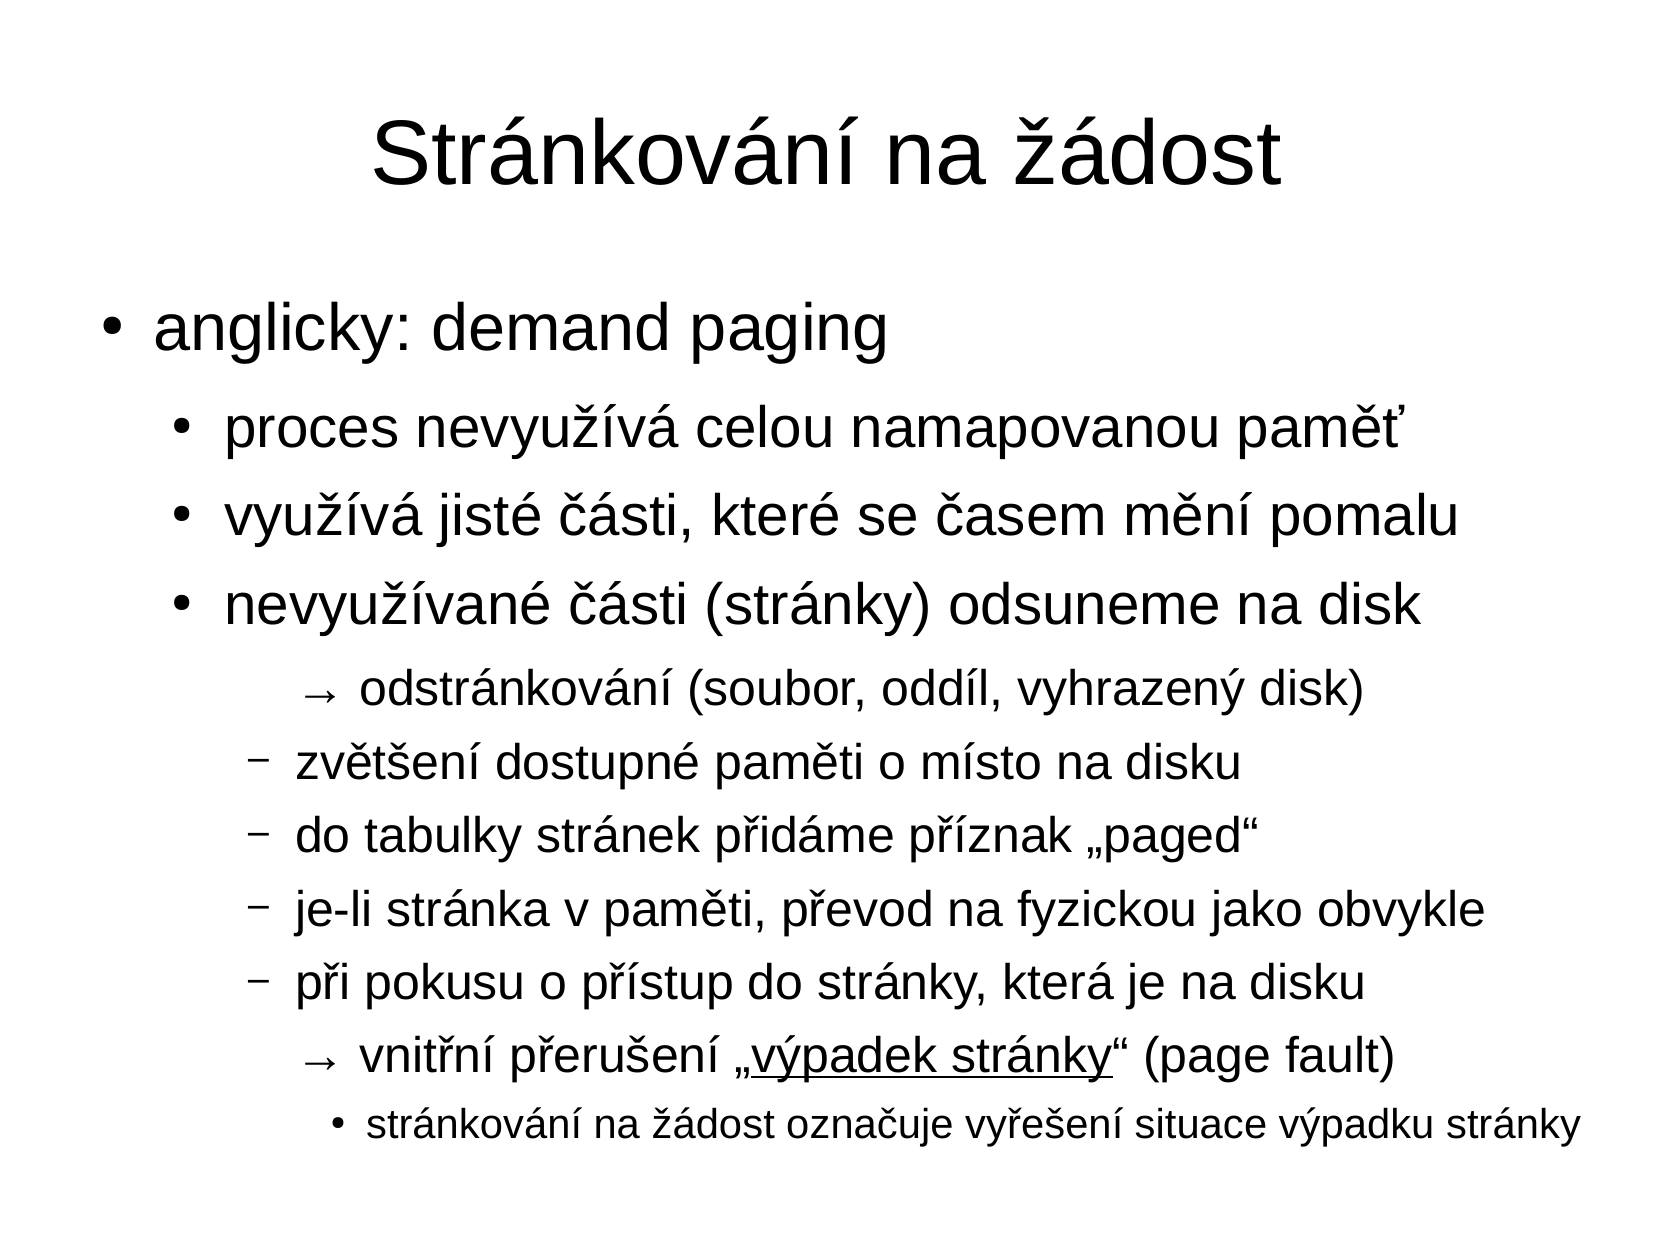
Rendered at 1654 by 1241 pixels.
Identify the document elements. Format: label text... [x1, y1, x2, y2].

title Stránkování na žádost [82, 56, 1571, 250]
list anglicky: demand paging proces nevyužívá celou namapovanou paměť využívá jisté části, které se časem mění pomalu nevyužívané části (stránky) odsuneme na disk → odstránkování (soubor, oddíl, vyhrazený disk) zvětšení dostupné paměti o místo na disku do tabulky stránek přidáme příznak „paged“ je-li stránka v paměti, převod na fyzickou jako obvykle při pokusu o přístup do stránky, která je na disku → vnitřní přerušení „výpadek stránky“ (page fault) stránkování na žádost označuje vyřešení situace výpadku stránky [82, 290, 1595, 1148]
